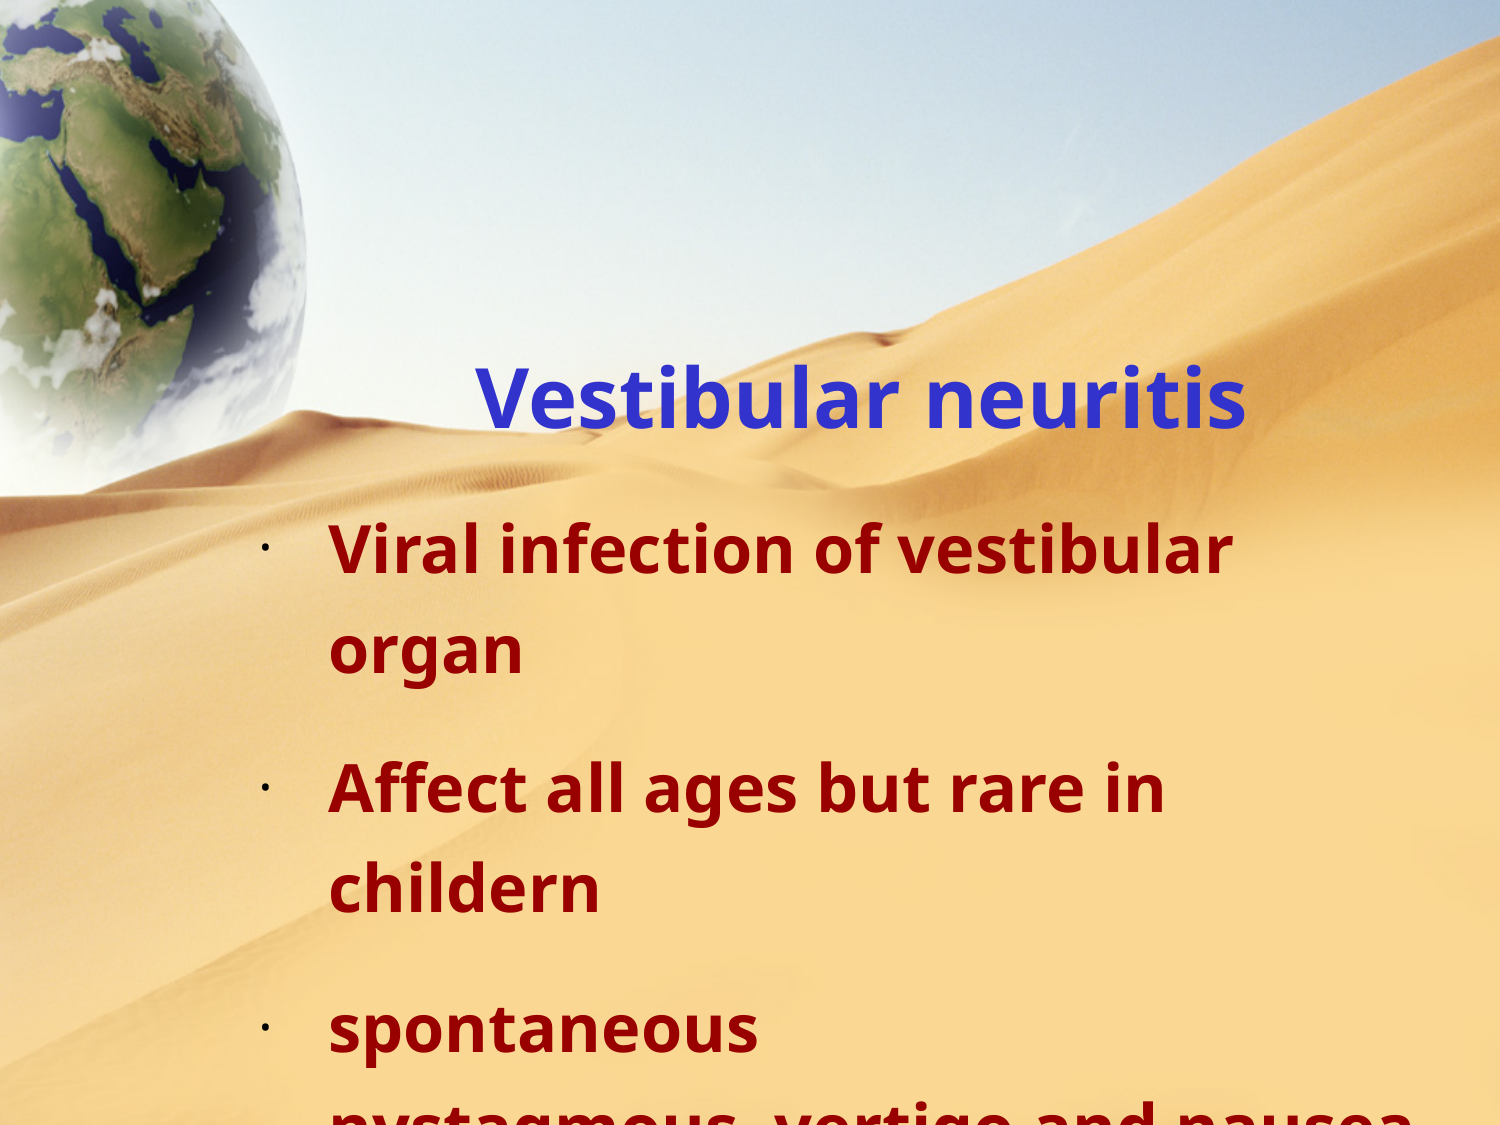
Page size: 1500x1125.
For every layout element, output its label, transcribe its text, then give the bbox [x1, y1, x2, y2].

text_box Vestibular neuritis Viral infection of vestibular organ Affect all ages but rare in childern spontaneous nystagmous ,vertigo and nausea &vomiting Patient requires only symptomatic treatment It takes 3 weeks to recover from vestibular neuritis [245, 320, 1446, 1125]
picture [0, 0, 1500, 1125]
